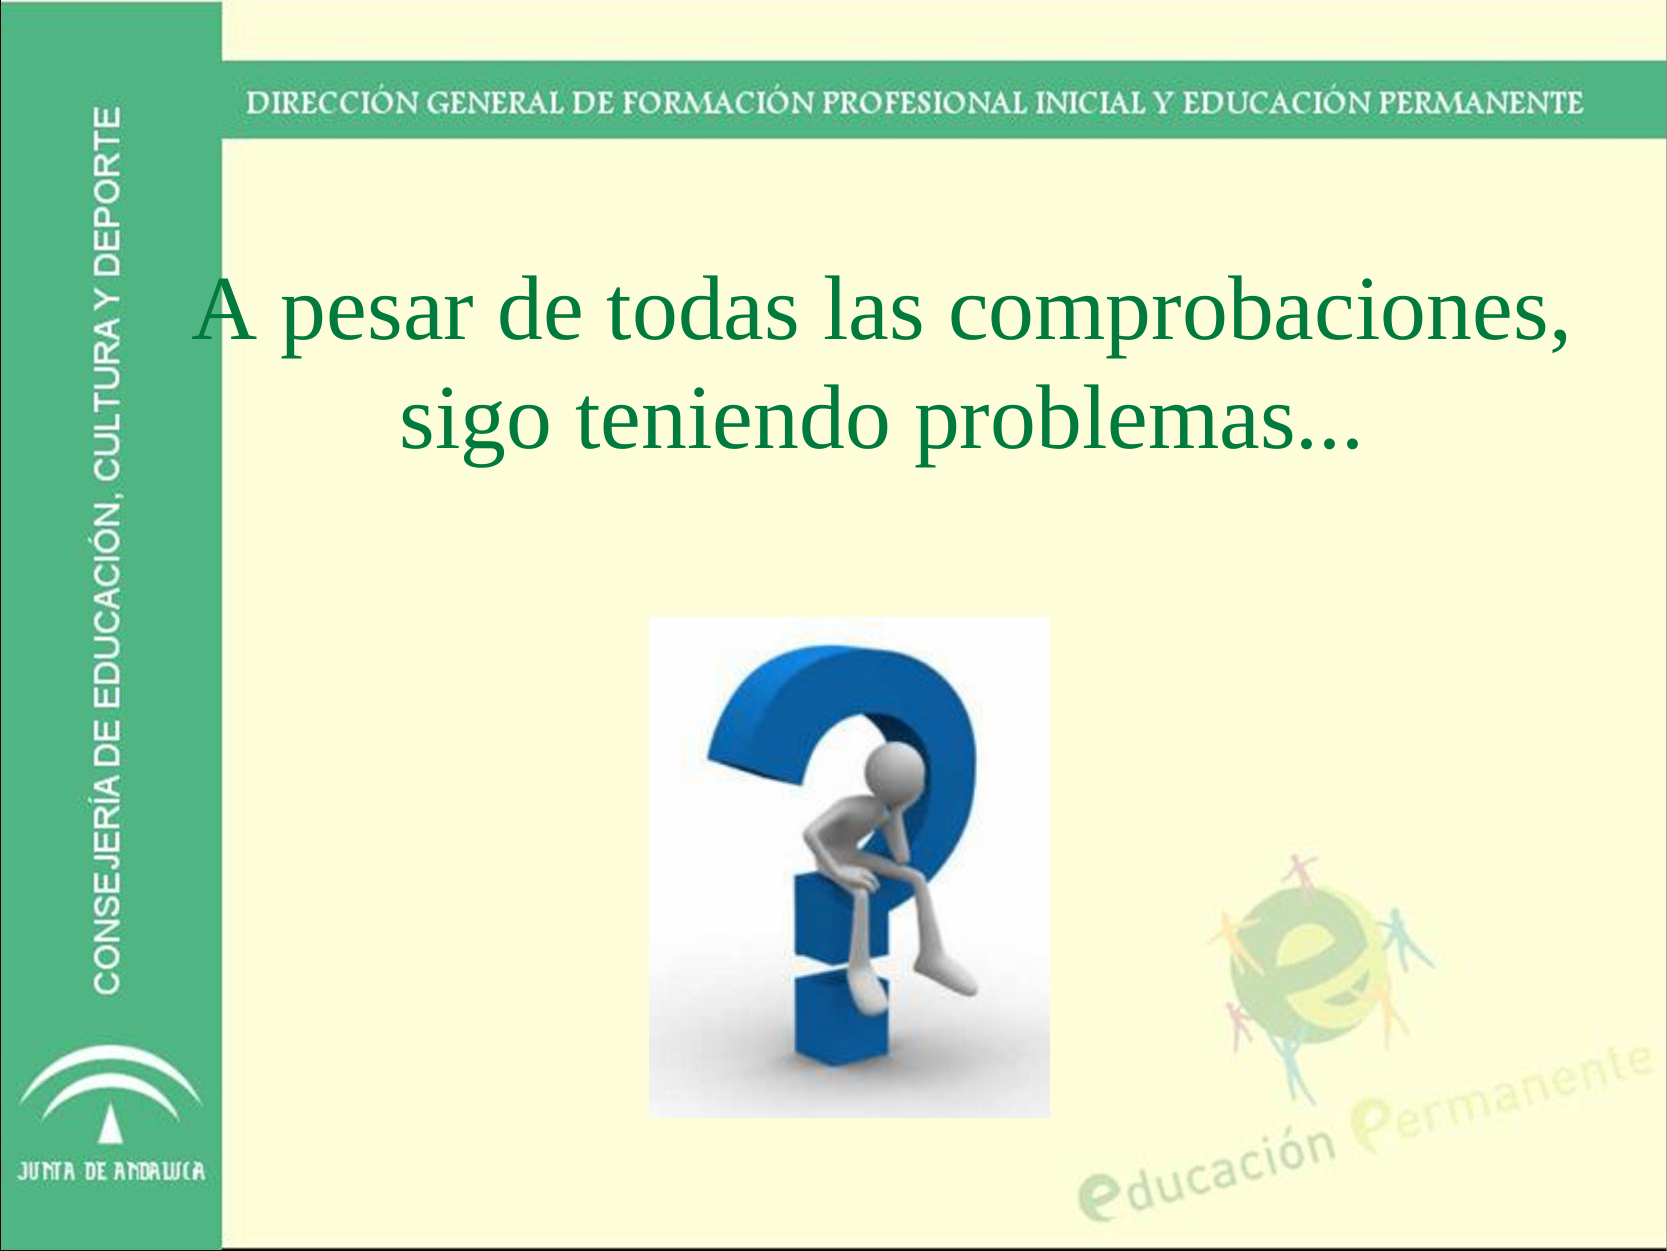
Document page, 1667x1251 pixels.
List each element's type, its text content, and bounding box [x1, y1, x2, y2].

title A pesar de todas las comprobaciones, sigo teniendo problemas... [174, 239, 1591, 475]
picture [0, 0, 1667, 1251]
